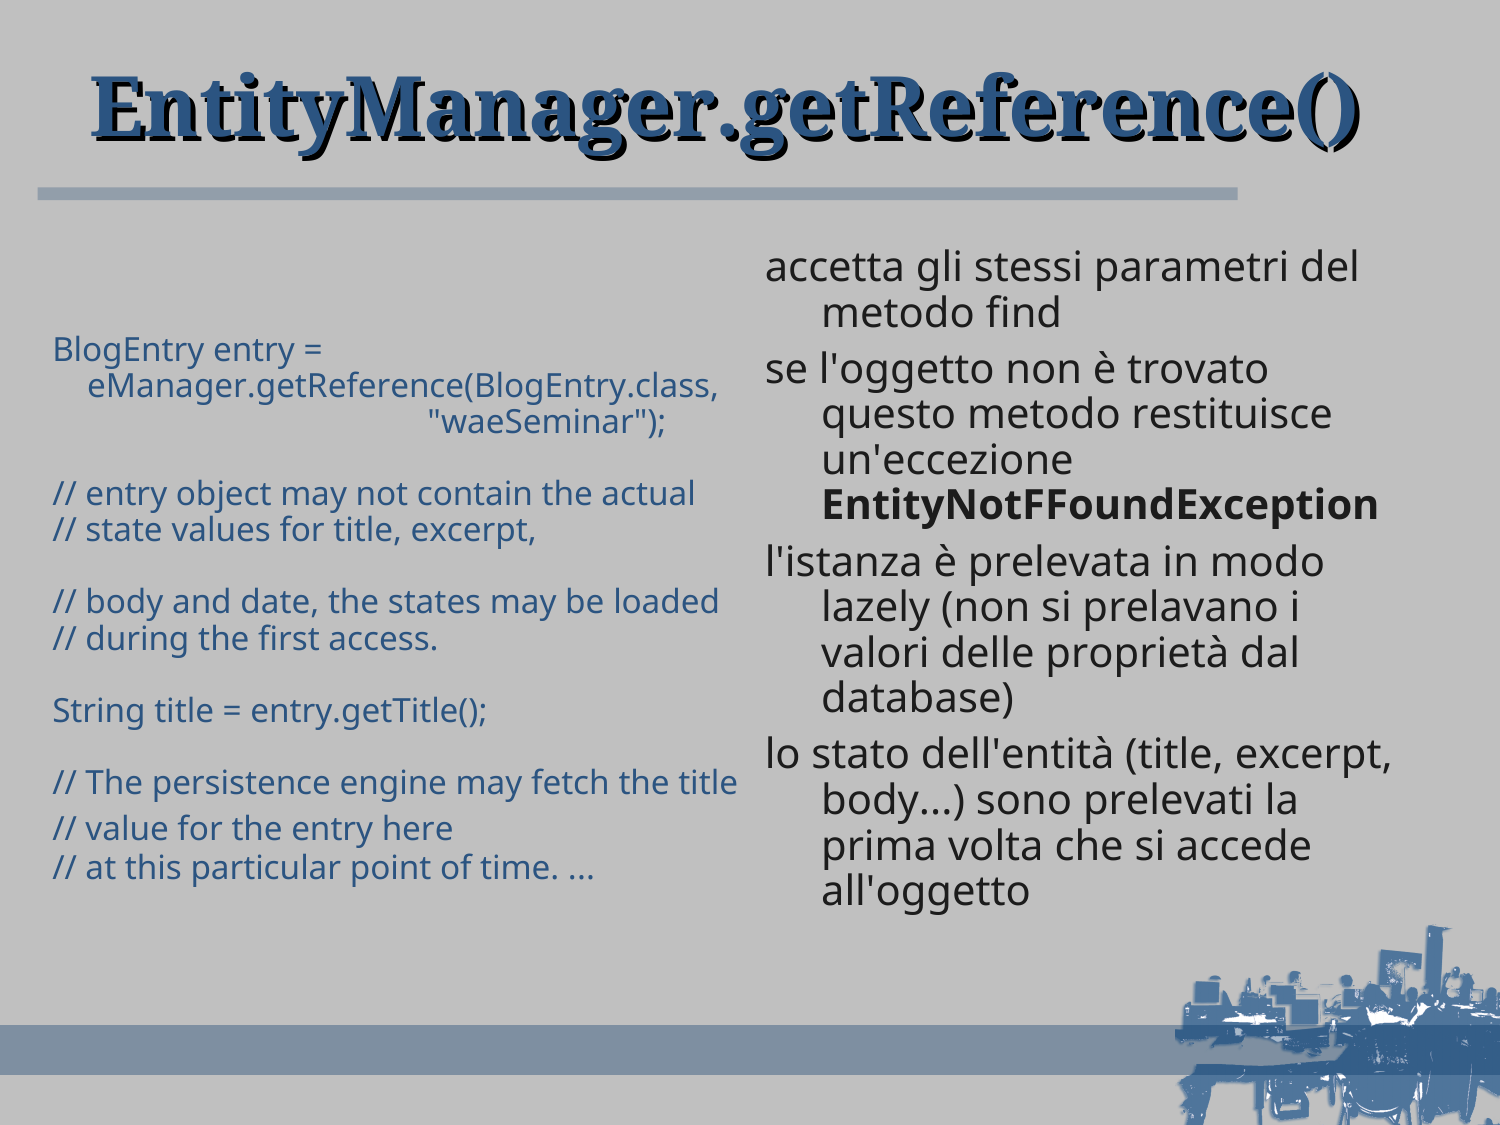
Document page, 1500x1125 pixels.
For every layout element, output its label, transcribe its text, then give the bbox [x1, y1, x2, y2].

title EntityManager.getReference() [75, 35, 1426, 174]
text_box BlogEntry entry = eManager.getReference(BlogEntry.class, "waeSeminar"); // entry object may not contain the actual // state values for title, excerpt, // body and date, the states may be loaded // during the first access. String title = entry.getTitle(); // The persistence engine may fetch the title // value for the entry here // at this particular point of time. ... [37, 324, 798, 971]
list accetta gli stessi parametri del metodo find se l'oggetto non è trovato questo metodo restituisce un'eccezione EntityNotFFoundException l'istanza è prelevata in modo lazely (non si prelavano i valori delle proprietà dal database) lo stato dell'entità (title, excerpt, body...) sono prelevati la prima volta che si accede all'oggetto [750, 237, 1426, 1006]
